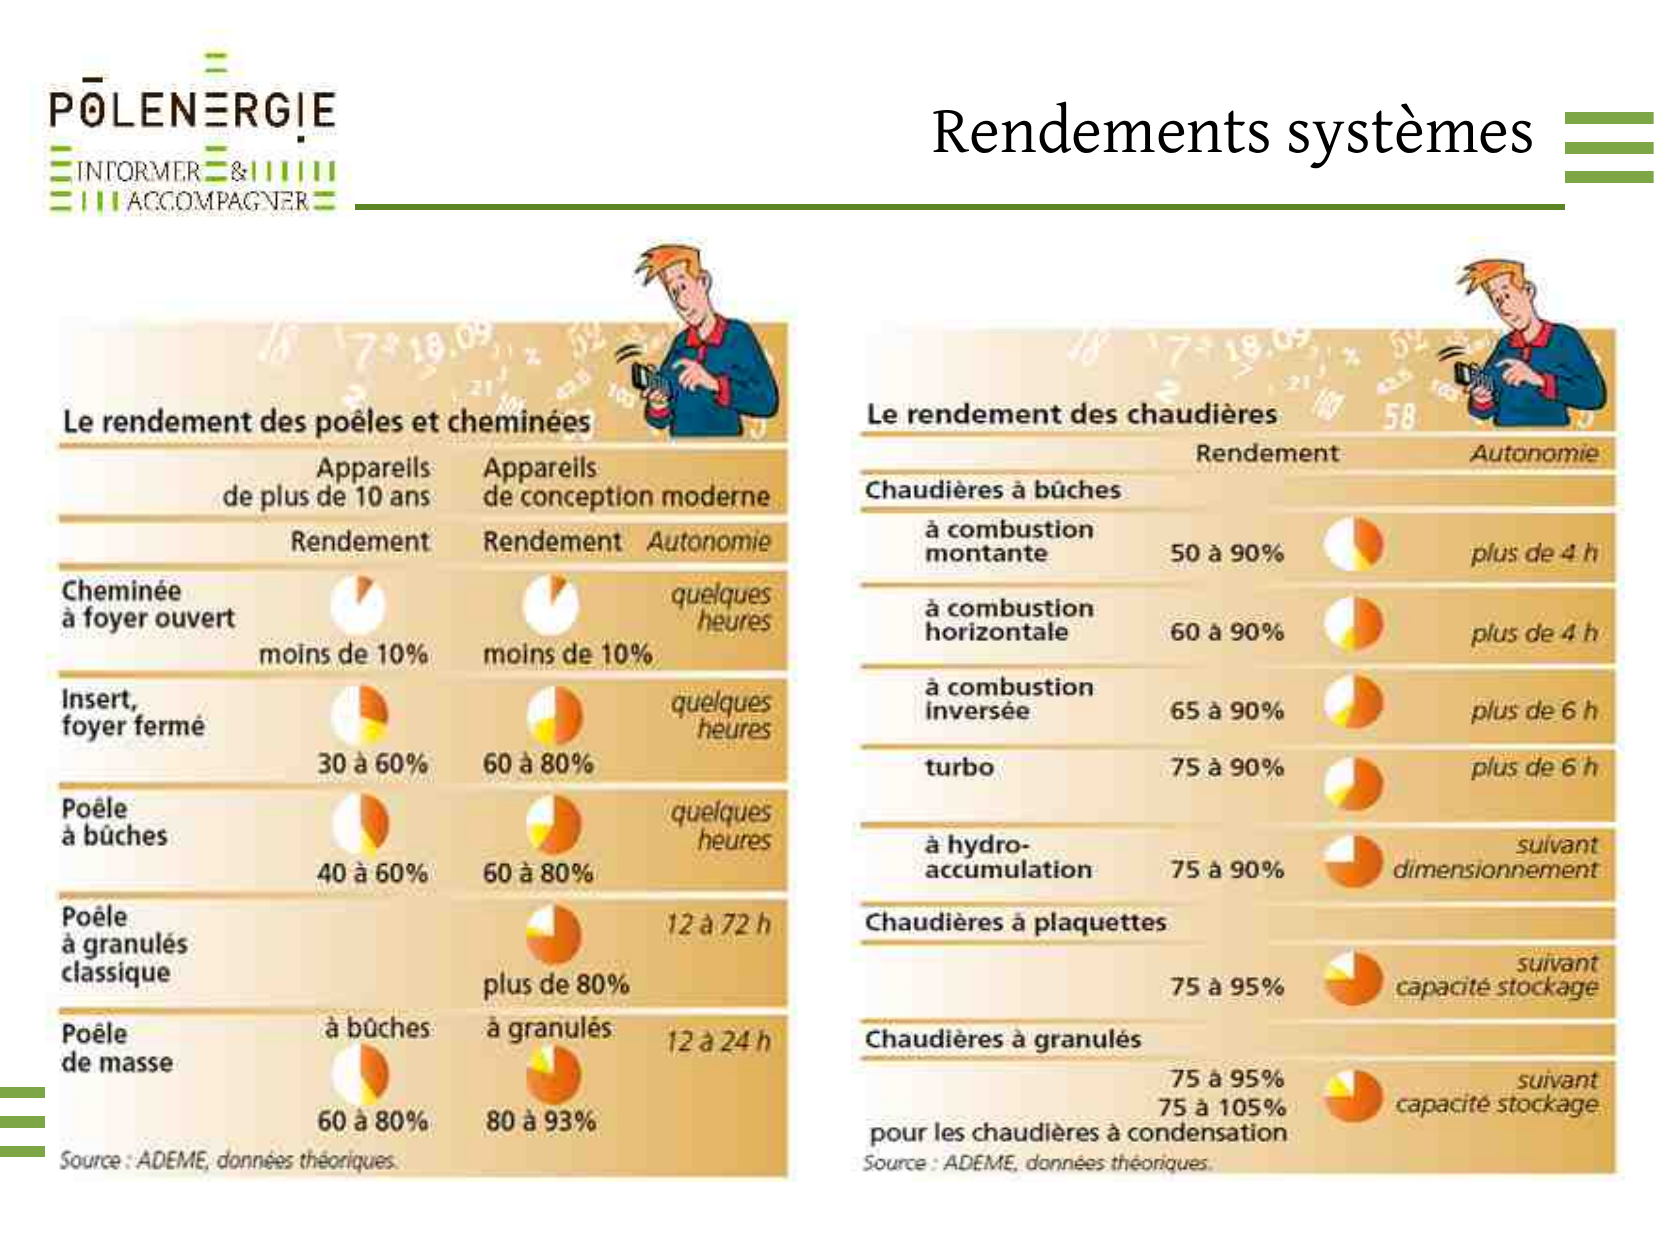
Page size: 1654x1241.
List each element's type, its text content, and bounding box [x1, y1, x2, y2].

picture [851, 236, 1625, 1182]
picture [29, 29, 798, 1182]
title Rendements systèmes [47, 29, 1536, 237]
